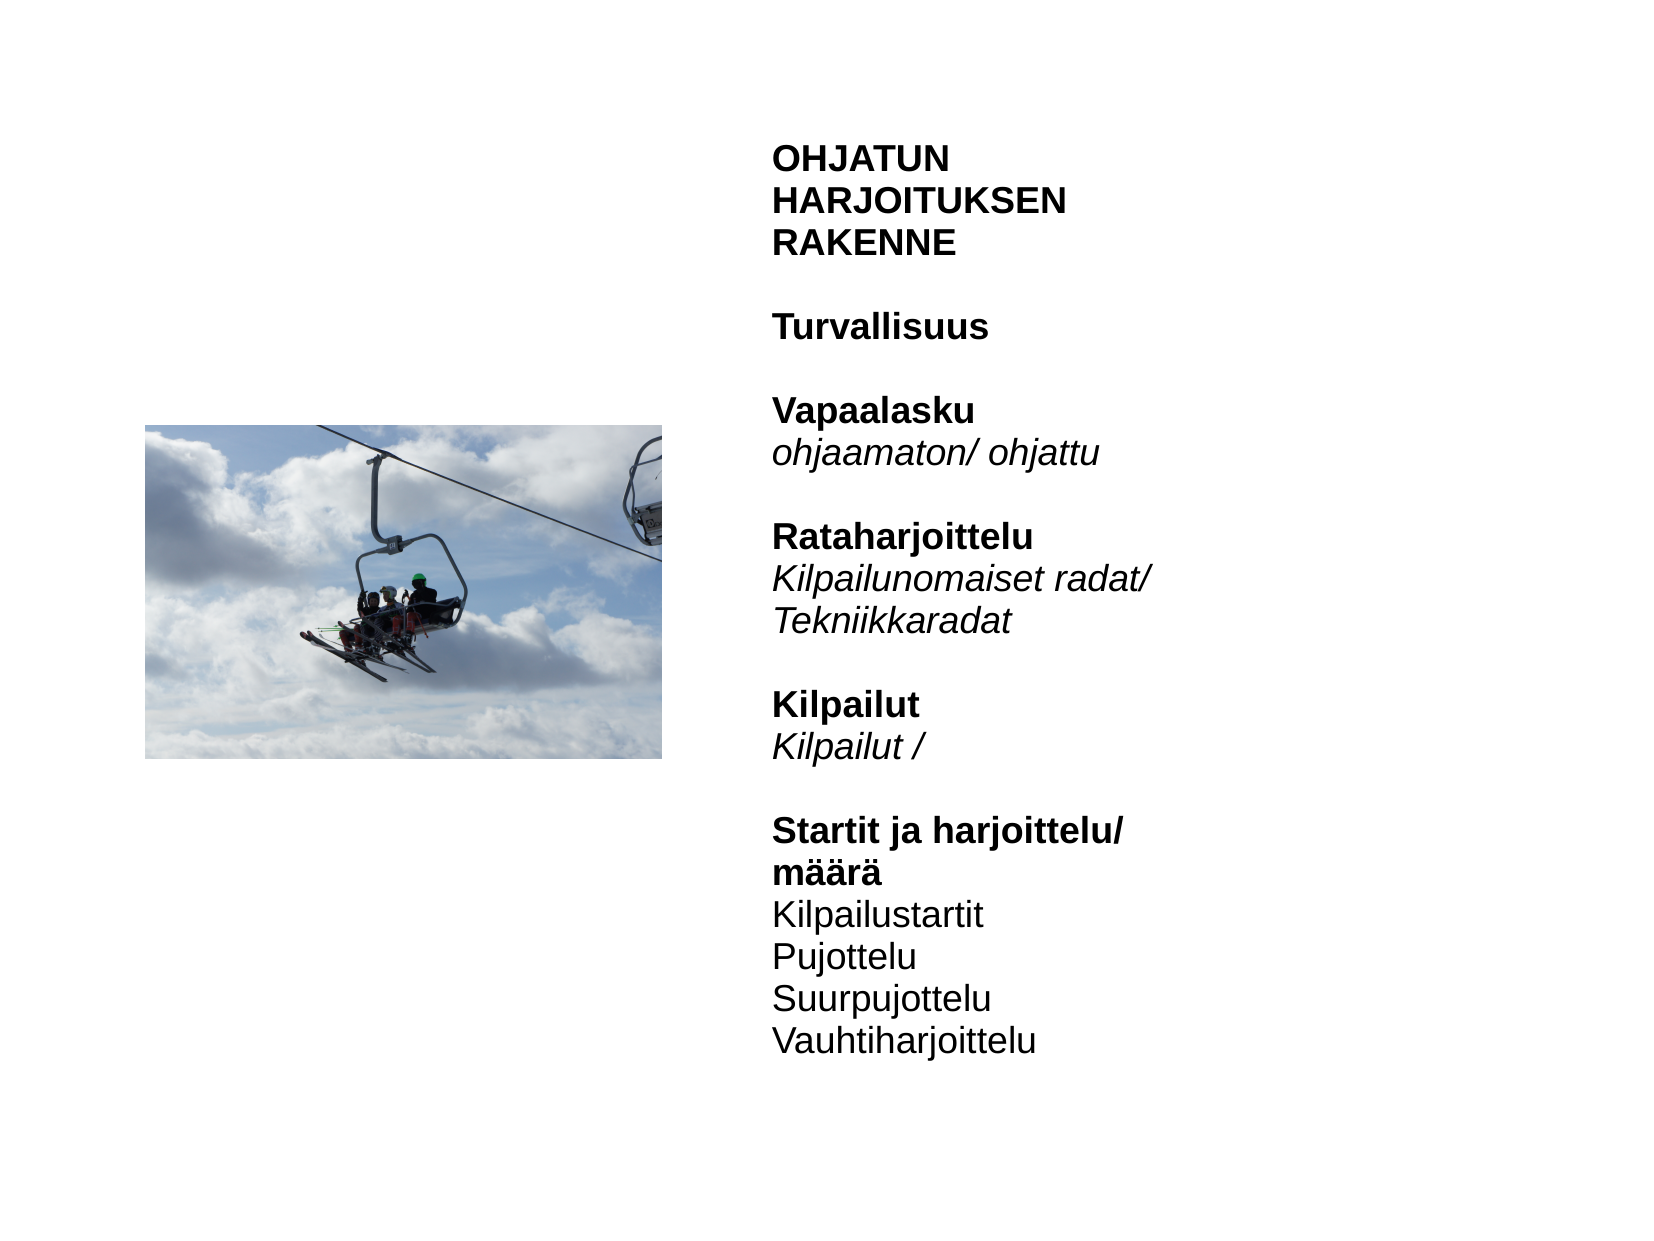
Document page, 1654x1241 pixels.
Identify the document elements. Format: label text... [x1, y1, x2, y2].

picture [145, 425, 662, 759]
text_box OHJATUN HARJOITUKSEN RAKENNE Turvallisuus Vapaalasku ohjaamaton/ ohjattu Rataharjoittelu Kilpailunomaiset radat/ Tekniikkaradat Kilpailut Kilpailut / Startit ja harjoittelu/ määrä Kilpailustartit Pujottelu Suurpujottelu Vauhtiharjoittelu [757, 129, 1168, 1143]
